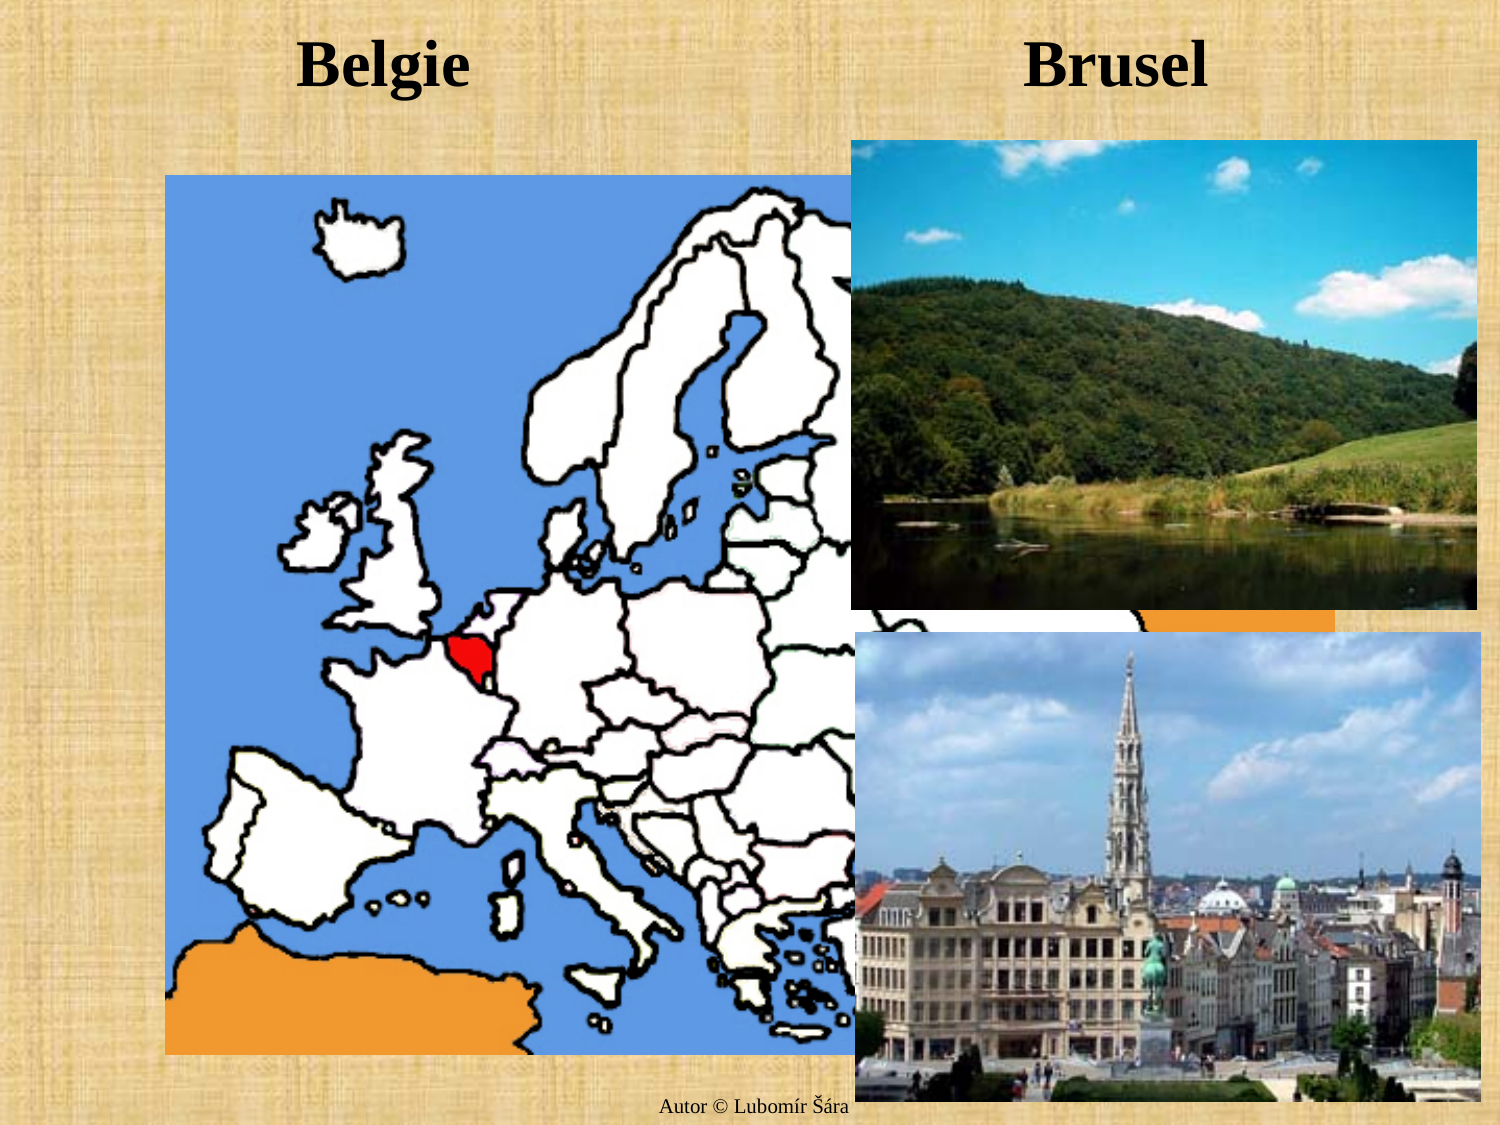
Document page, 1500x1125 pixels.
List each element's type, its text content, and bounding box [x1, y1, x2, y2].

text_box Belgie [29, 11, 739, 108]
text_box Autor © Lubomír Šára [643, 1084, 865, 1125]
picture [0, 0, 1500, 1125]
text_box Brusel [761, 11, 1471, 108]
